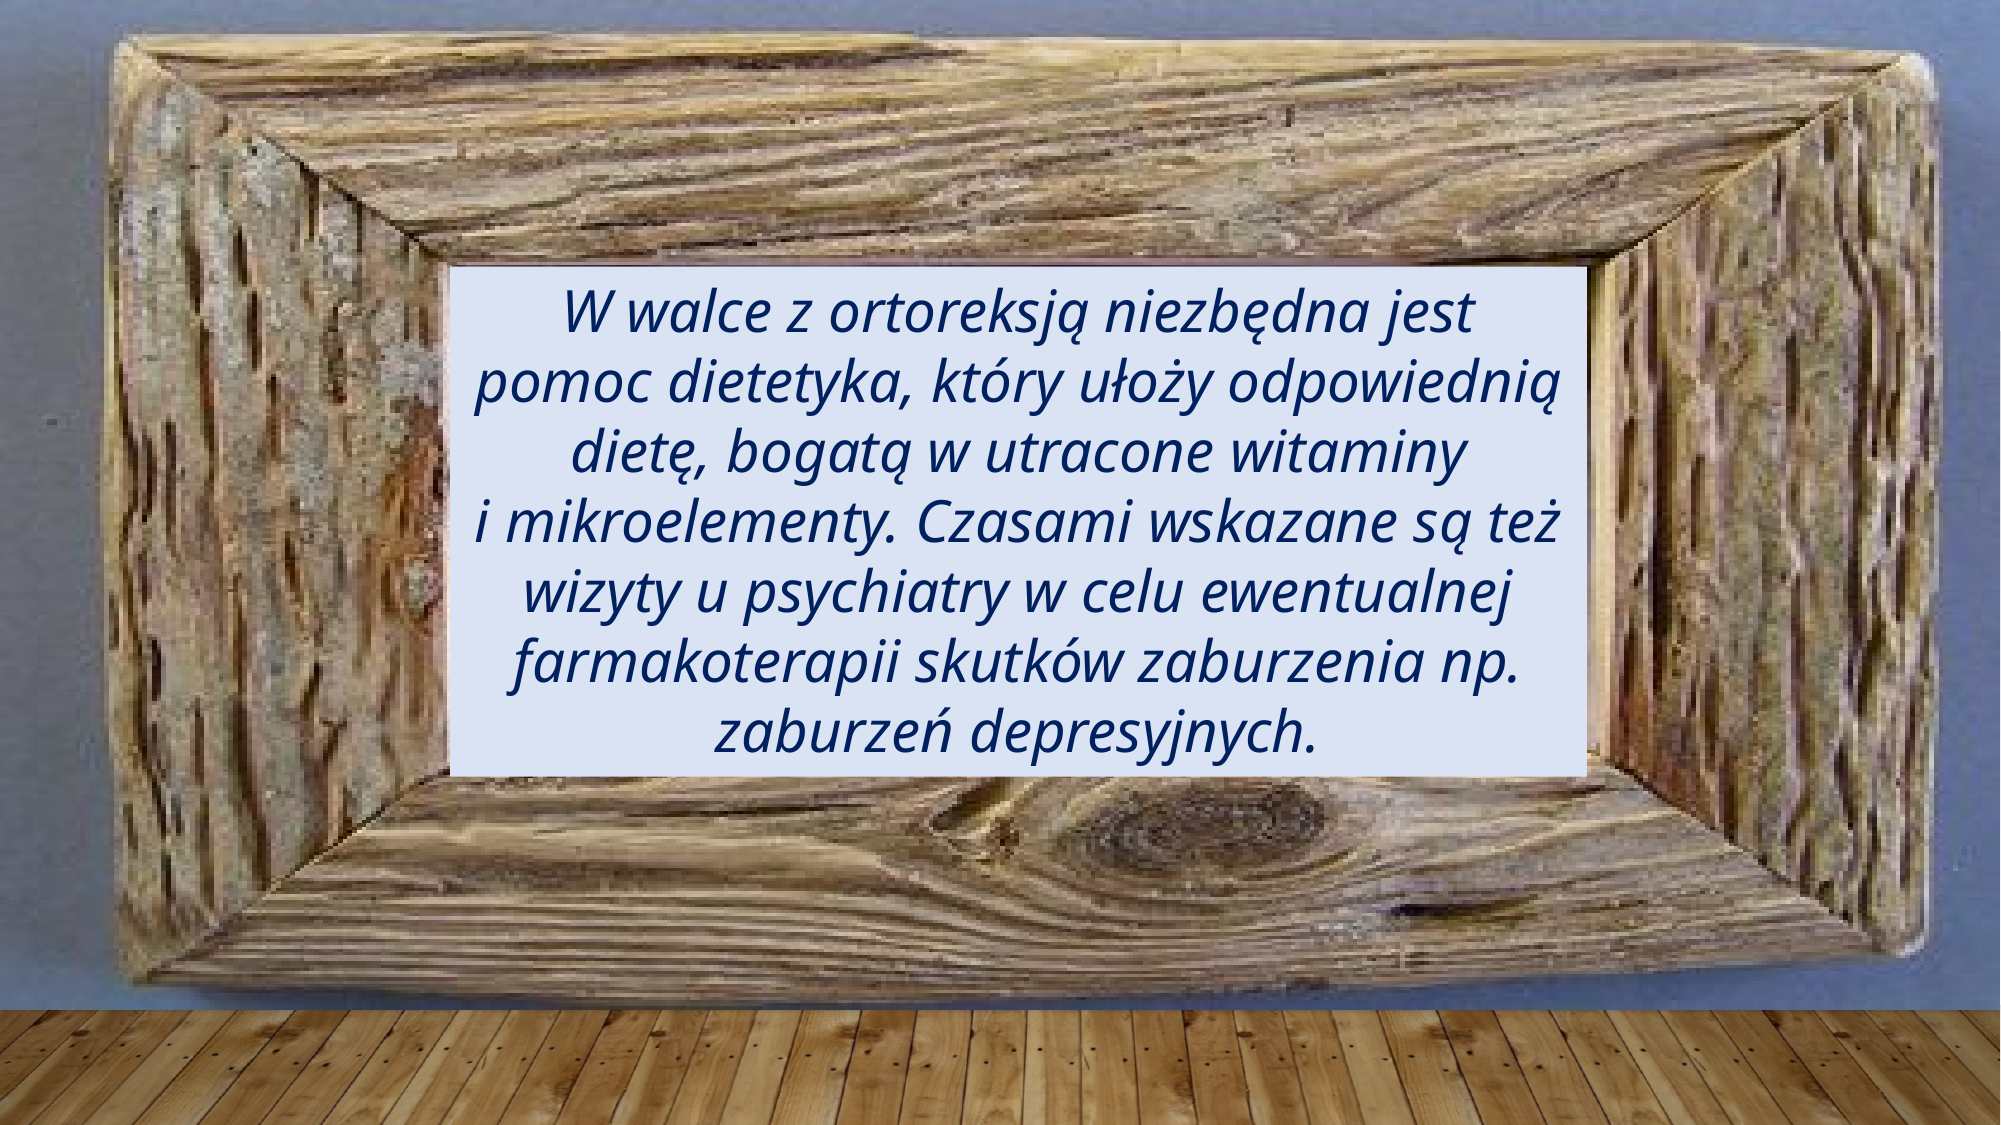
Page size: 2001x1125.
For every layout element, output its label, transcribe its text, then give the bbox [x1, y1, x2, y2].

picture [0, 0, 2000, 1010]
text_box W walce z ortoreksją niezbędna jest pomoc dietetyka, który ułoży odpowiednią dietę, bogatą w utracone witaminy i mikroelementy. Czasami wskazane są też wizyty u psychiatry w celu ewentualnej farmakoterapii skutków zaburzenia np. zaburzeń depresyjnych. [450, 266, 1587, 777]
